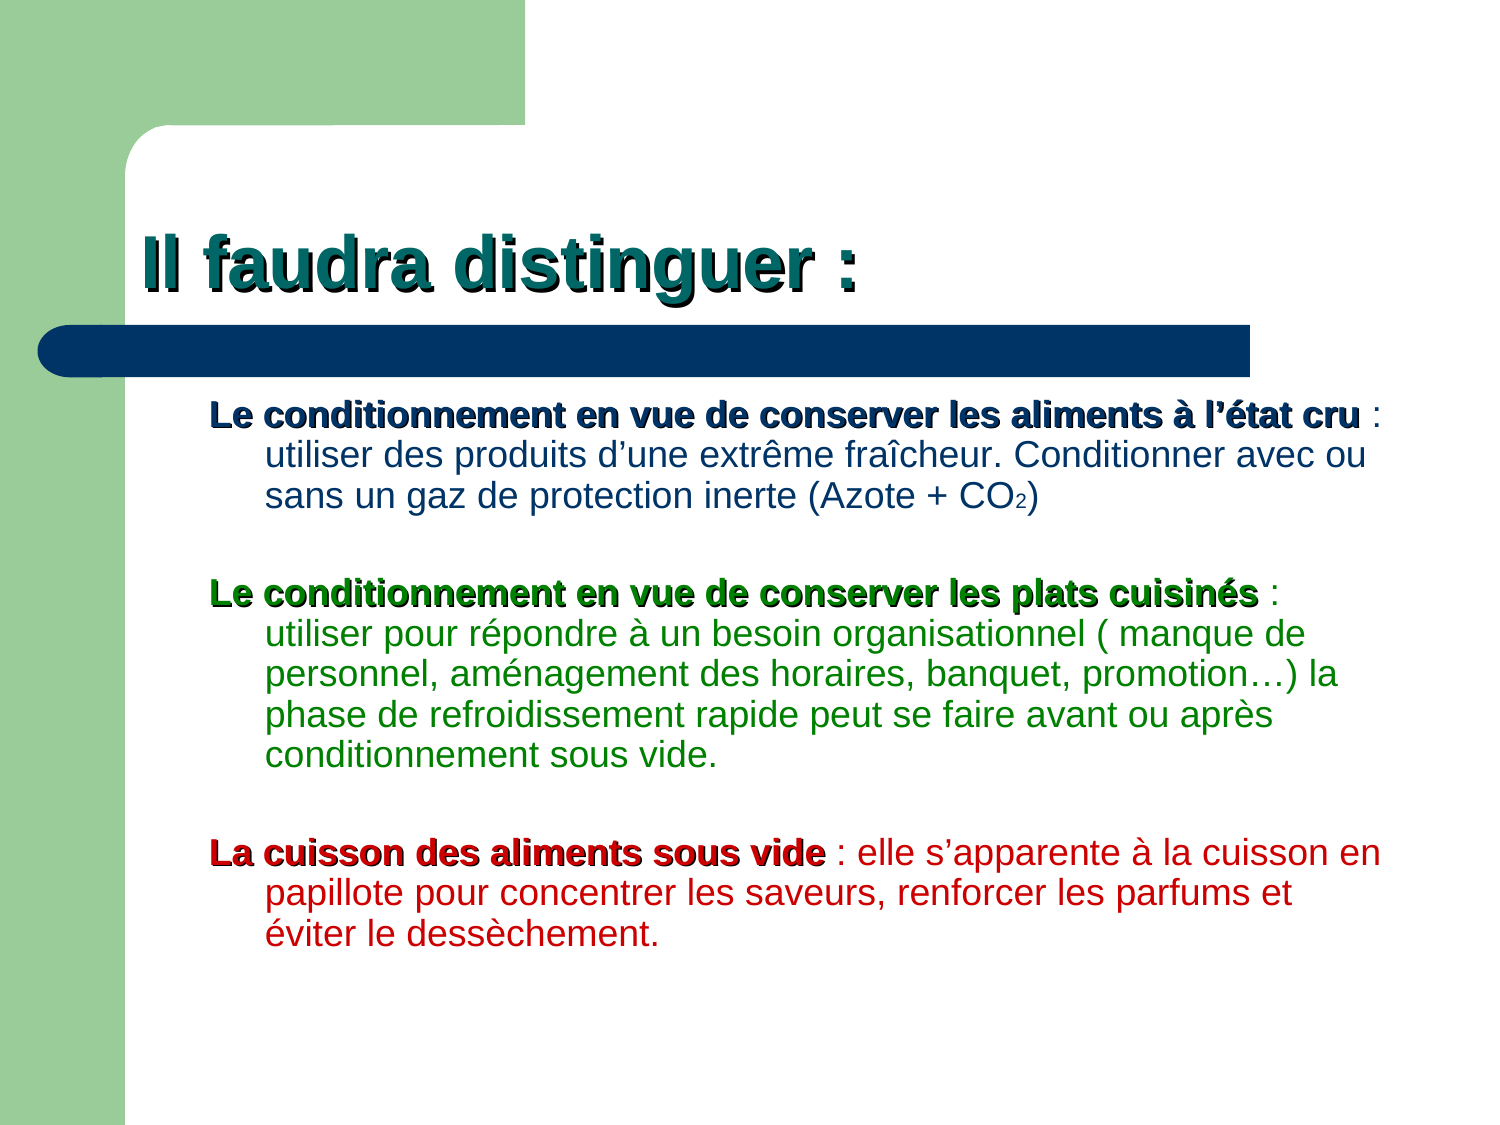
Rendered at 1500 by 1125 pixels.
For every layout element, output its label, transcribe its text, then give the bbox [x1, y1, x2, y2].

title Il faudra distinguer : [125, 125, 1426, 313]
list Le conditionnement en vue de conserver les aliments à l’état cru : utiliser des produits d’une extrême fraîcheur. Conditionner avec ou sans un gaz de protection inerte (Azote + CO2) Le conditionnement en vue de conserver les plats cuisinés : utiliser pour répondre à un besoin organisationnel ( manque de personnel, aménagement des horaires, banquet, promotion…) la phase de refroidissement rapide peut se faire avant ou après conditionnement sous vide. La cuisson des aliments sous vide : elle s’apparente à la cuisson en papillote pour concentrer les saveurs, renforcer les parfums et éviter le dessèchement. [137, 387, 1400, 999]
